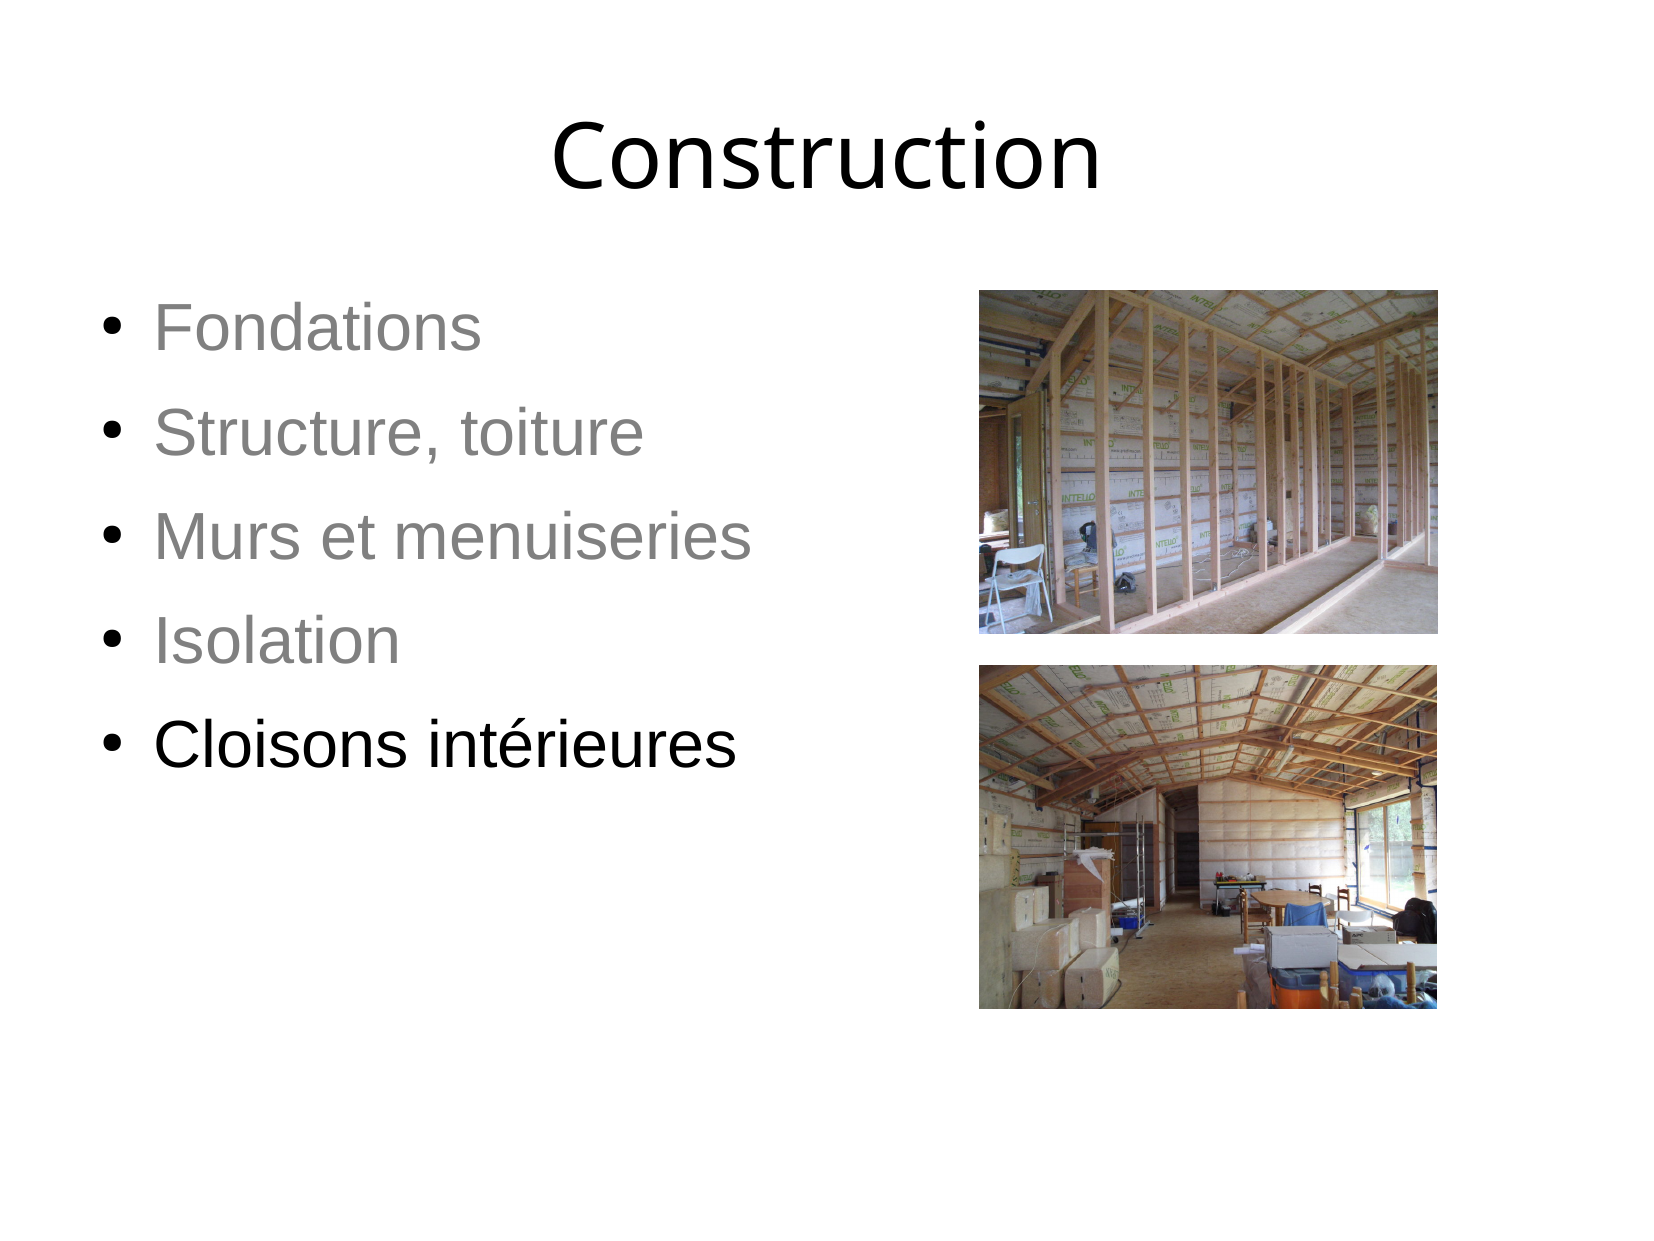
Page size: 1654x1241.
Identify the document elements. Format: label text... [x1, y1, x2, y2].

title Construction [82, 49, 1571, 257]
picture [979, 290, 1438, 634]
list Fondations Structure, toiture Murs et menuiseries Isolation Cloisons intérieures [82, 290, 809, 1010]
picture [979, 665, 1437, 1009]
